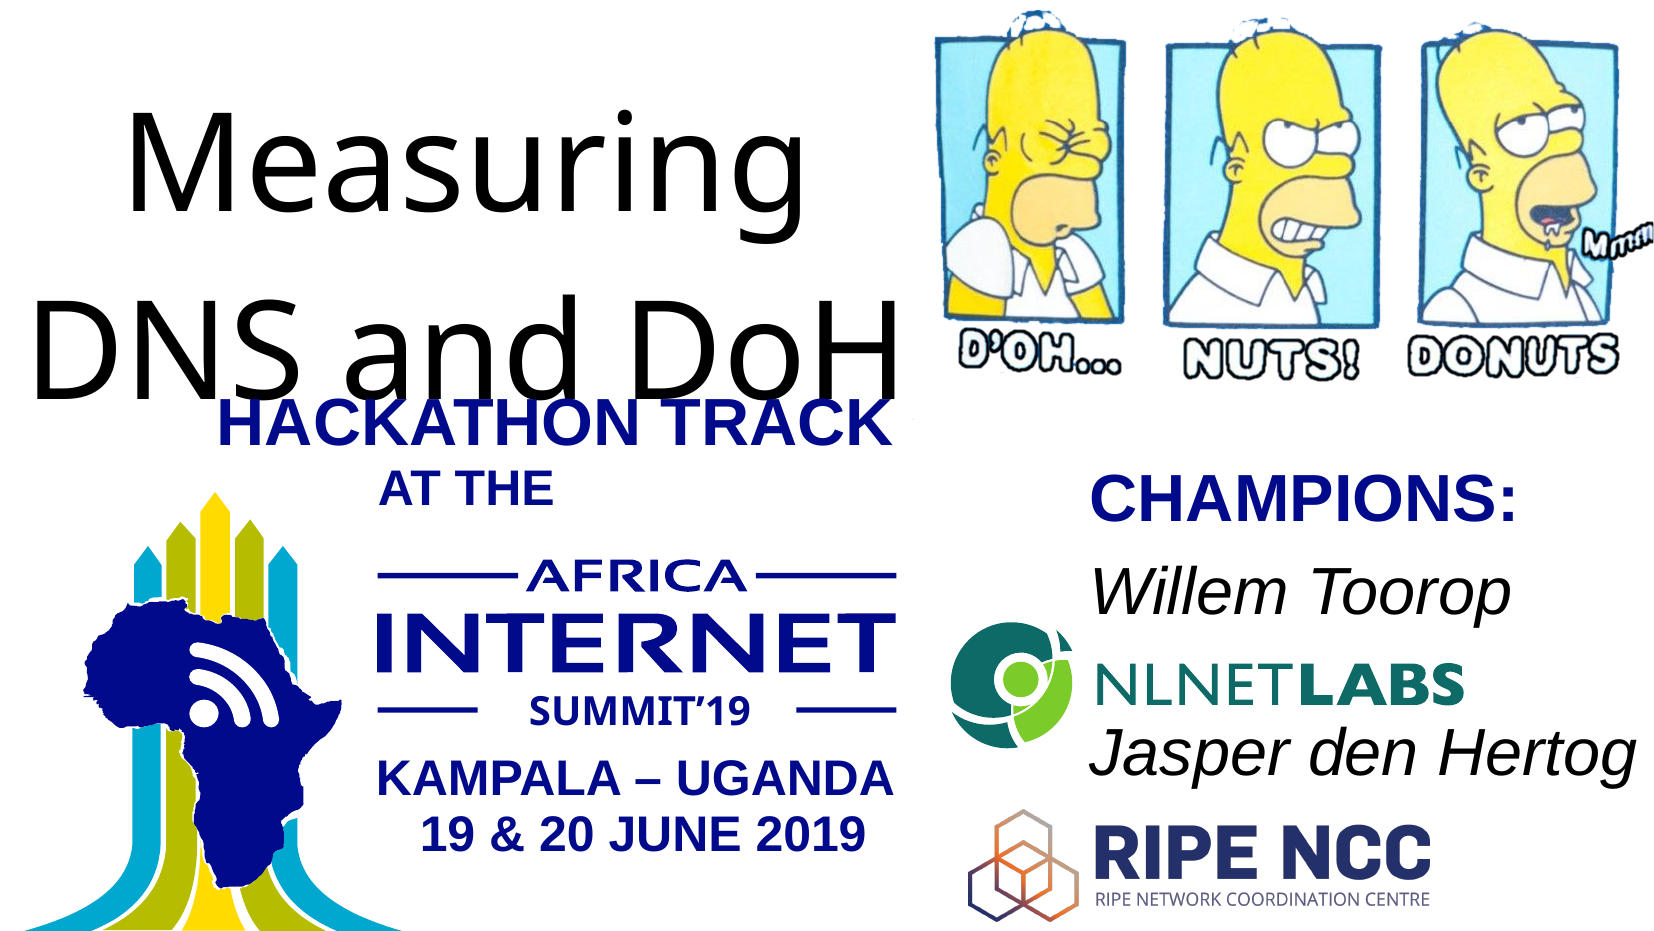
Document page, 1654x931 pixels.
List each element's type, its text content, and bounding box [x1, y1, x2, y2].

title Measuring DNS and DoH [11, 64, 887, 341]
picture [887, 0, 1654, 420]
text_box HACKATHON TRACK AT THE [198, 377, 910, 560]
picture [950, 622, 1074, 749]
text_box CHAMPIONS: Willem Toorop Jasper den Hertog [1074, 453, 1654, 899]
picture [968, 809, 1430, 922]
picture [0, 466, 945, 931]
